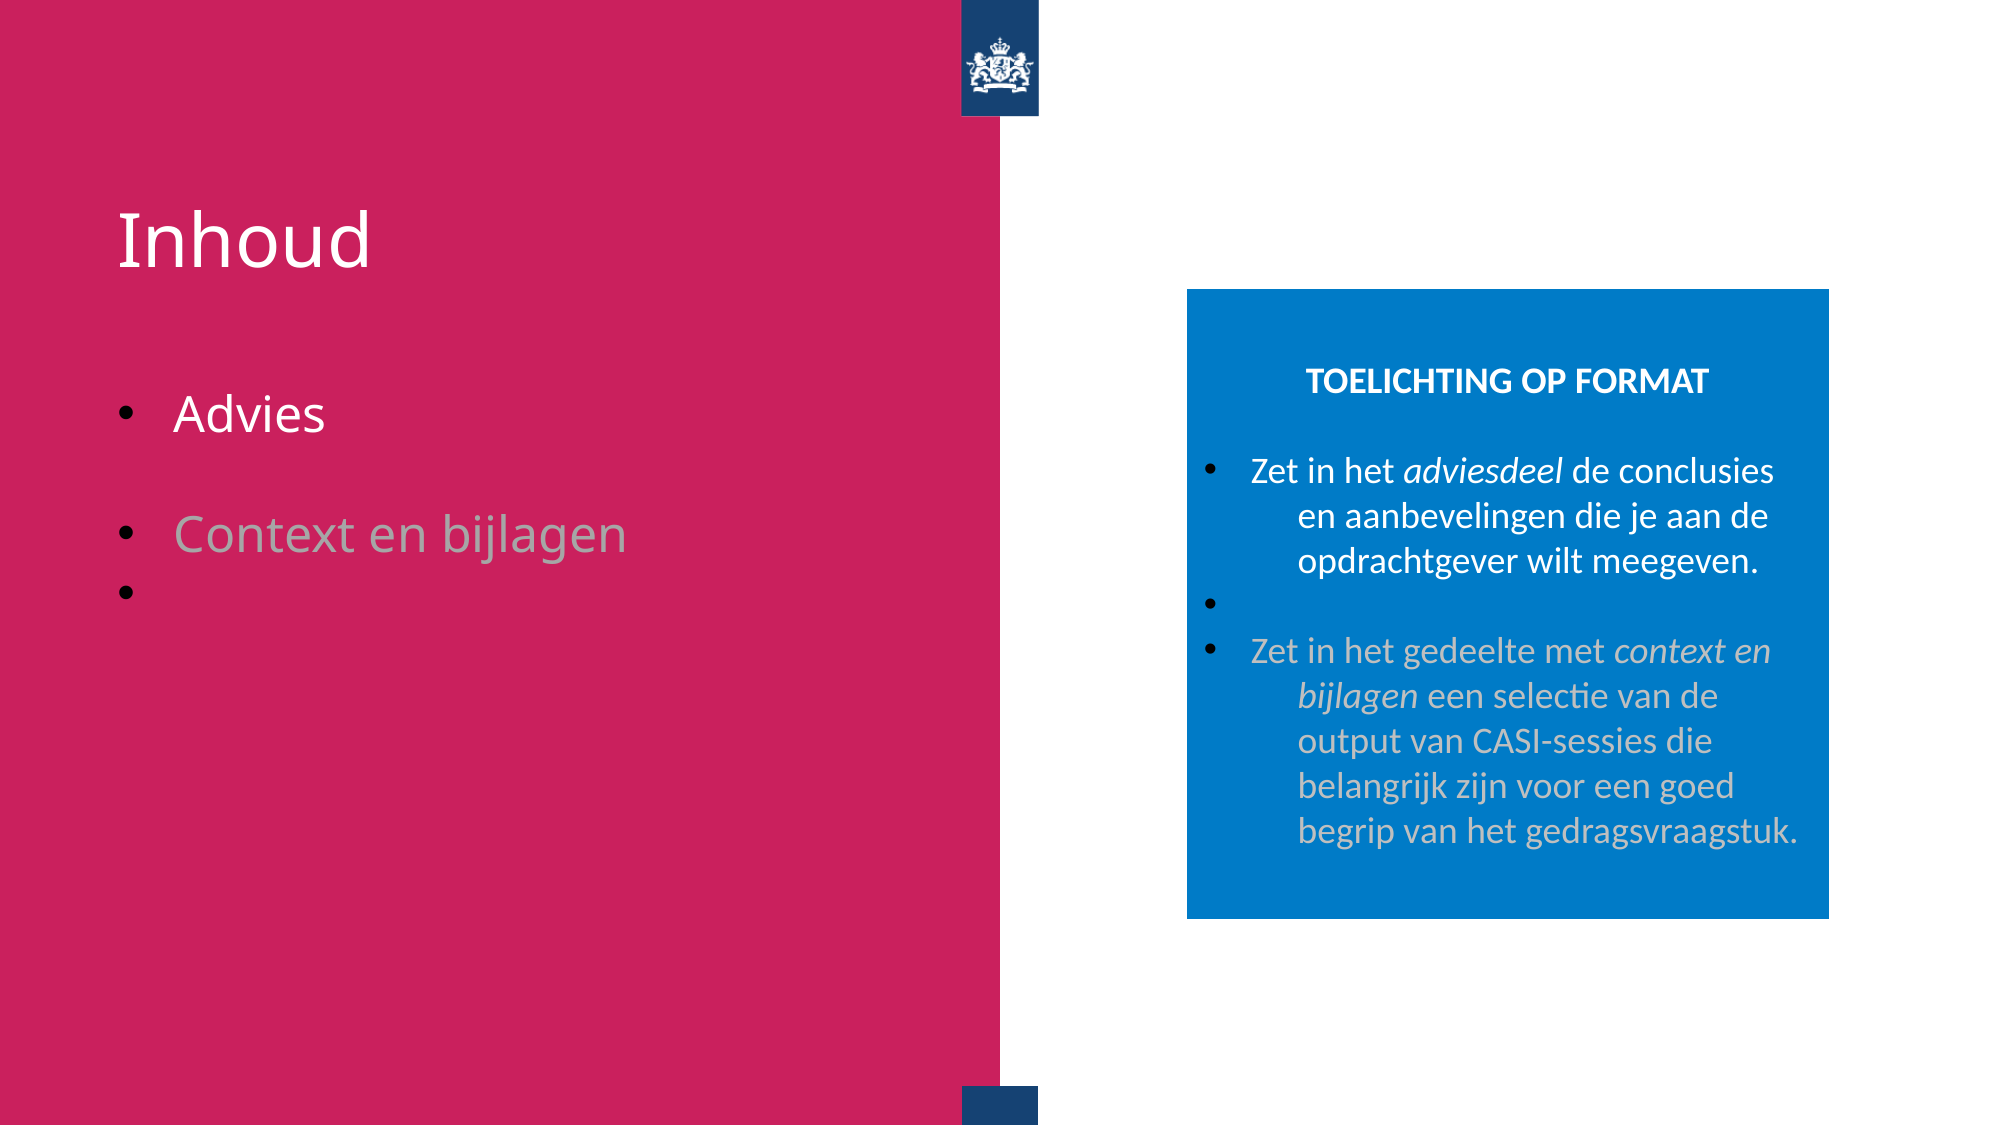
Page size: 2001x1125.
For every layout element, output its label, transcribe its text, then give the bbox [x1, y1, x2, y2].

text_box Inhoud Advies Context en bijlagen [102, 184, 965, 736]
text_box TOELICHTING OP FORMAT Zet in het adviesdeel de conclusies en aanbevelingen die je aan de opdrachtgever wilt meegeven. Zet in het gedeelte met context en bijlagen een selectie van de output van CASI-sessies die belangrijk zijn voor een goed begrip van het gedragsvraagstuk. [1189, 291, 1827, 917]
